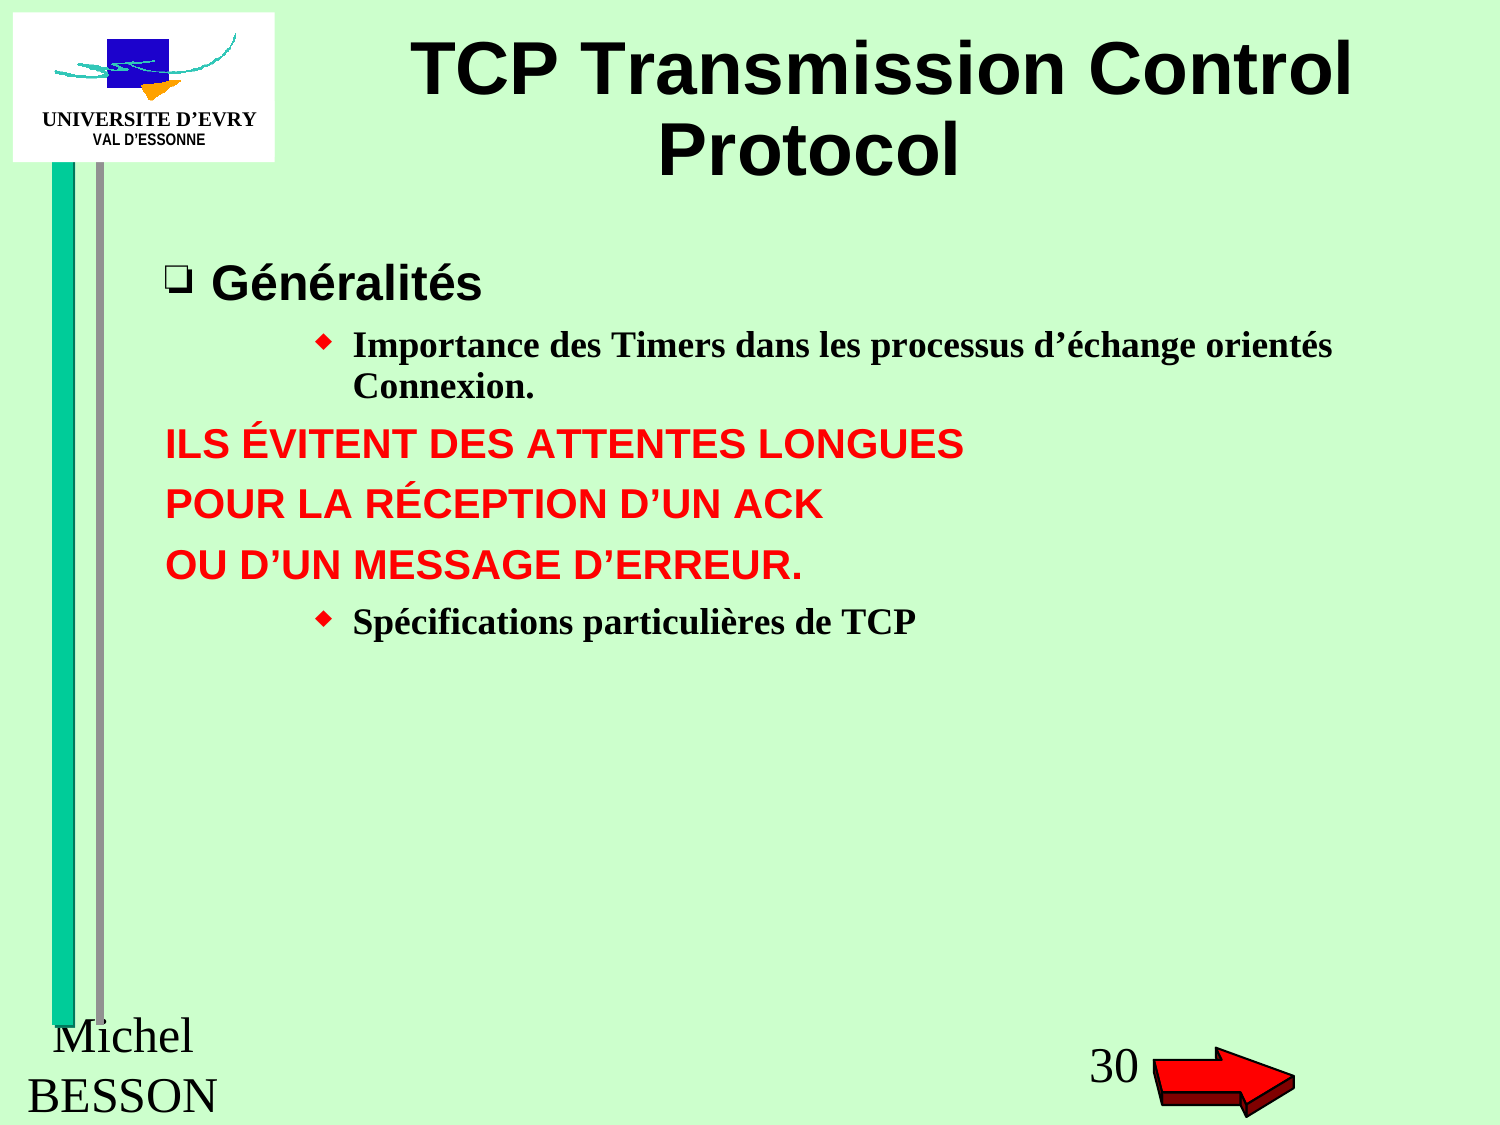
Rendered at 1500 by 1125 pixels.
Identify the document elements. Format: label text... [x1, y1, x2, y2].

list Généralités Importance des Timers dans les processus d’échange orientés Connexion. ILS ÉVITENT DES ATTENTES LONGUES POUR LA RÉCEPTION D’UN ACK OU D’UN MESSAGE D’ERREUR. Spécifications particulières de TCP [150, 249, 1426, 651]
picture [24, 21, 263, 101]
text_box [1153, 1047, 1294, 1117]
title TCP Transmission Control Protocol [300, 22, 1466, 200]
